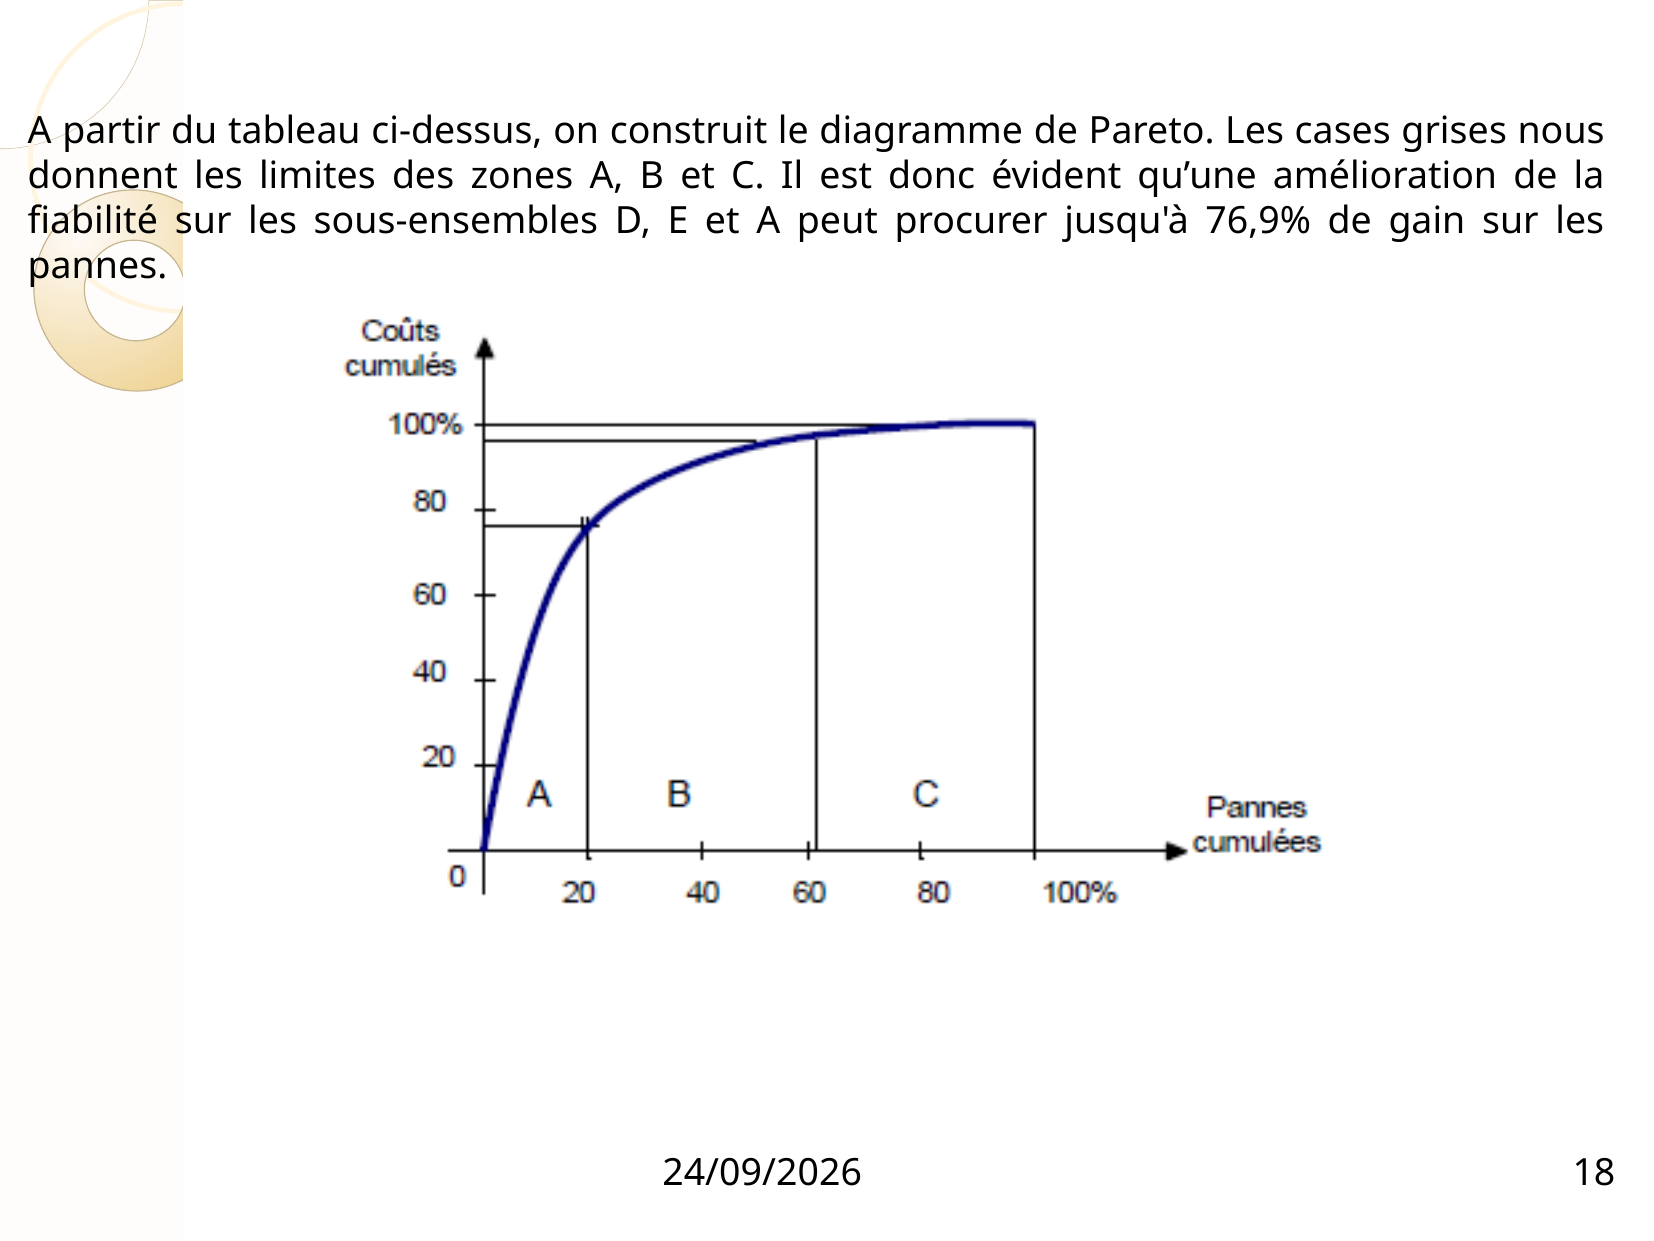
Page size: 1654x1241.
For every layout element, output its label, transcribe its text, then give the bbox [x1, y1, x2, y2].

slide_number 02/07/2018 [647, 1140, 1034, 1227]
picture [305, 294, 1348, 946]
text_box A partir du tableau ci-dessus, on construit le diagramme de Pareto. Les cases grises nous donnent les limites des zones A, B et C. Il est donc évident qu’une amélioration de la fiabilité sur les sous-ensembles D, E et A peut procurer jusqu'à 76,9% de gain sur les pannes. [12, 99, 1621, 294]
slide_number <numéro> [1557, 1140, 1641, 1227]
